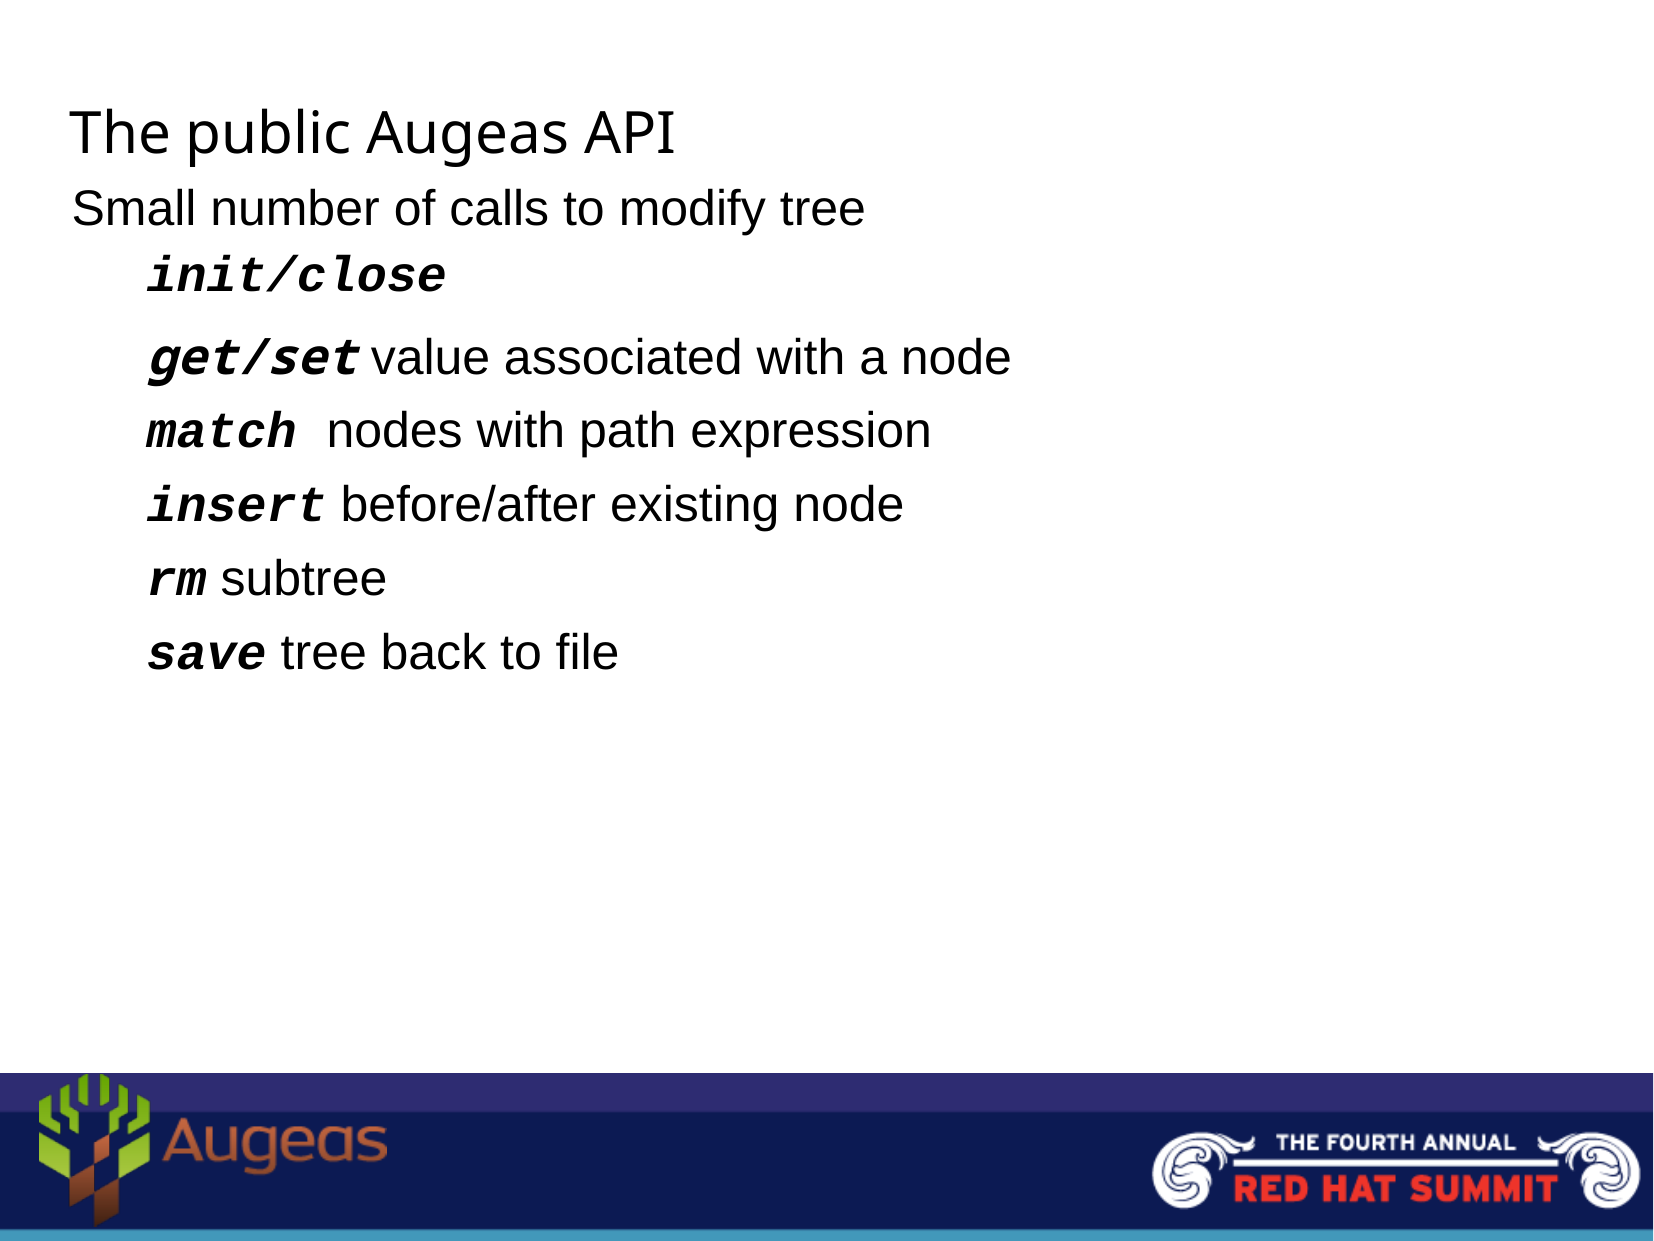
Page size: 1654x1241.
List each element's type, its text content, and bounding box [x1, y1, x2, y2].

list Small number of calls to modify tree init/close get/set value associated with a node match nodes with path expression insert before/after existing node rm subtree save tree back to file [71, 180, 1495, 1043]
picture [0, 1073, 1654, 1241]
title The public Augeas API [69, 71, 1501, 190]
